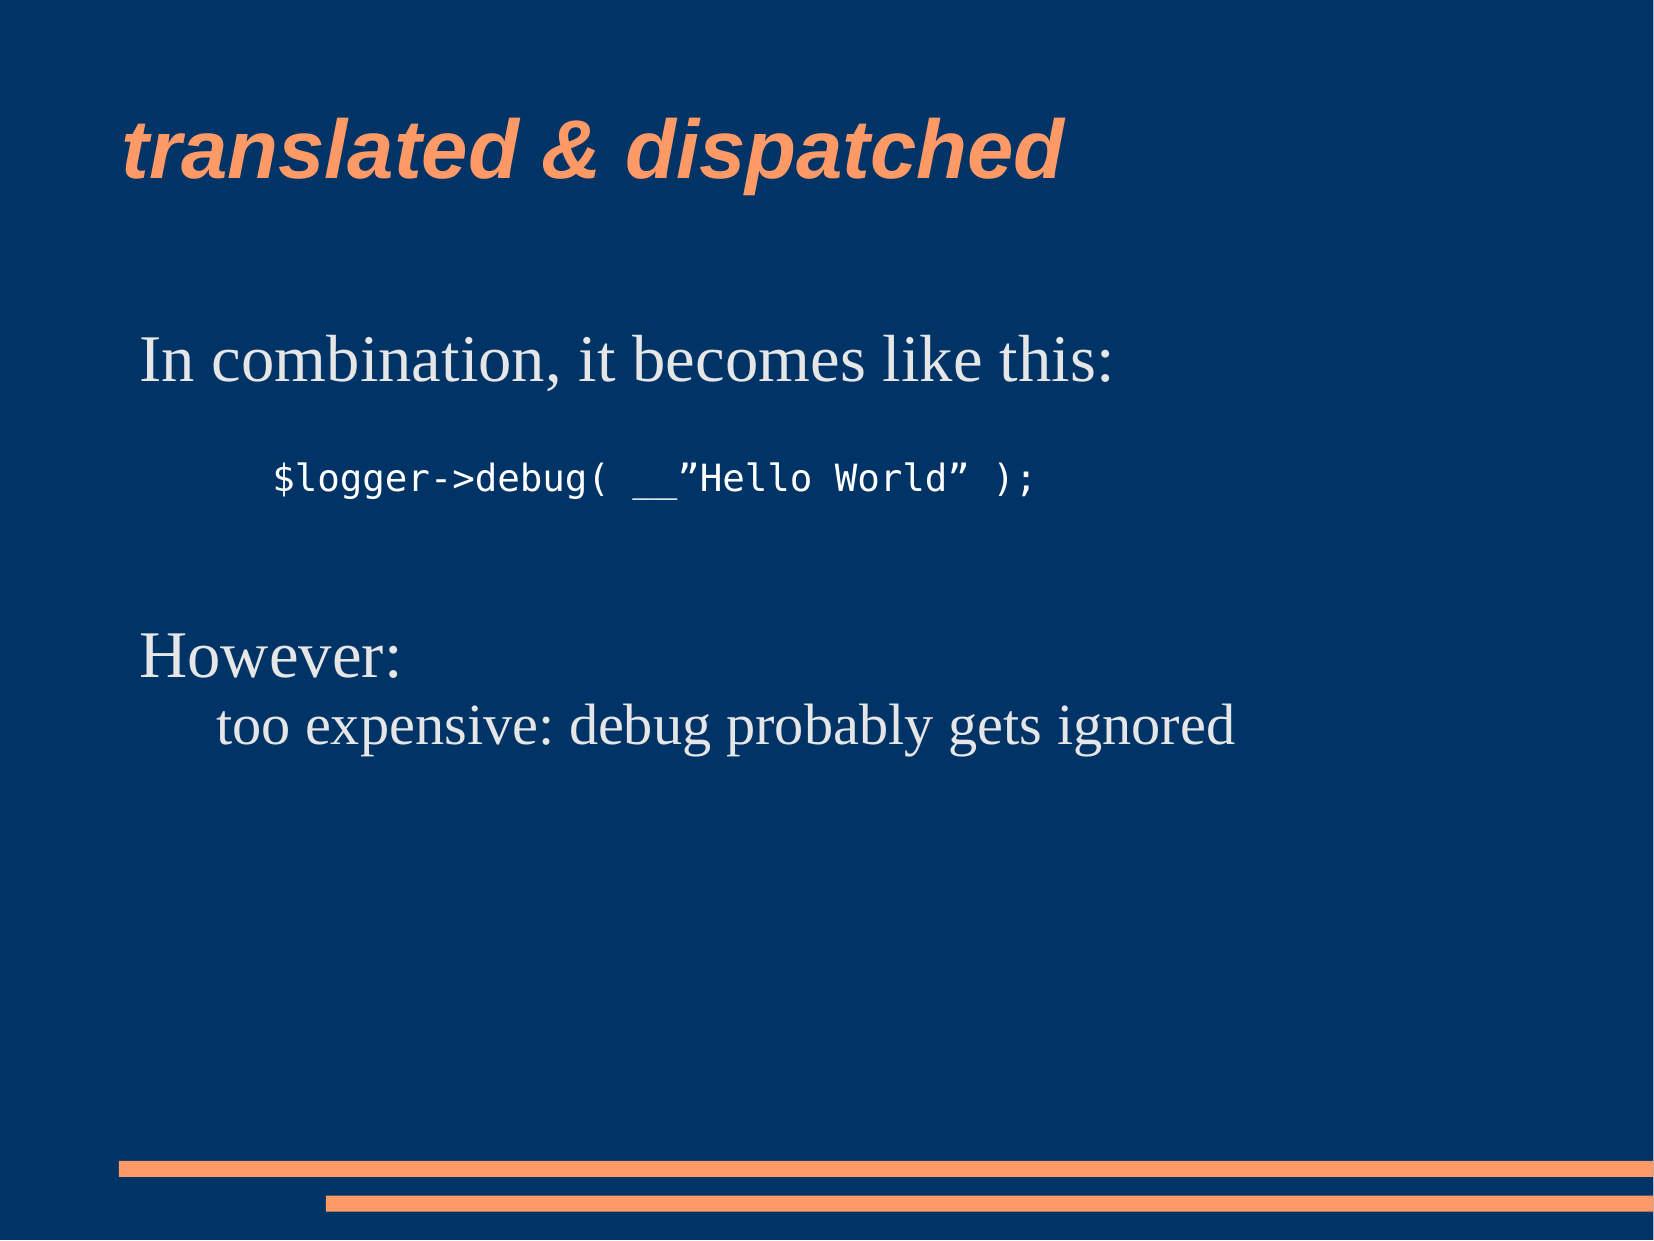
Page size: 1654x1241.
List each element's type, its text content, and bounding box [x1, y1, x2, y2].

title translated & dispatched [121, 46, 1534, 254]
text_box $logger->debug( __”Hello World” ); [257, 449, 1053, 508]
list In combination, it becomes like this: However: too expensive: debug probably gets ignored [121, 322, 1561, 1133]
